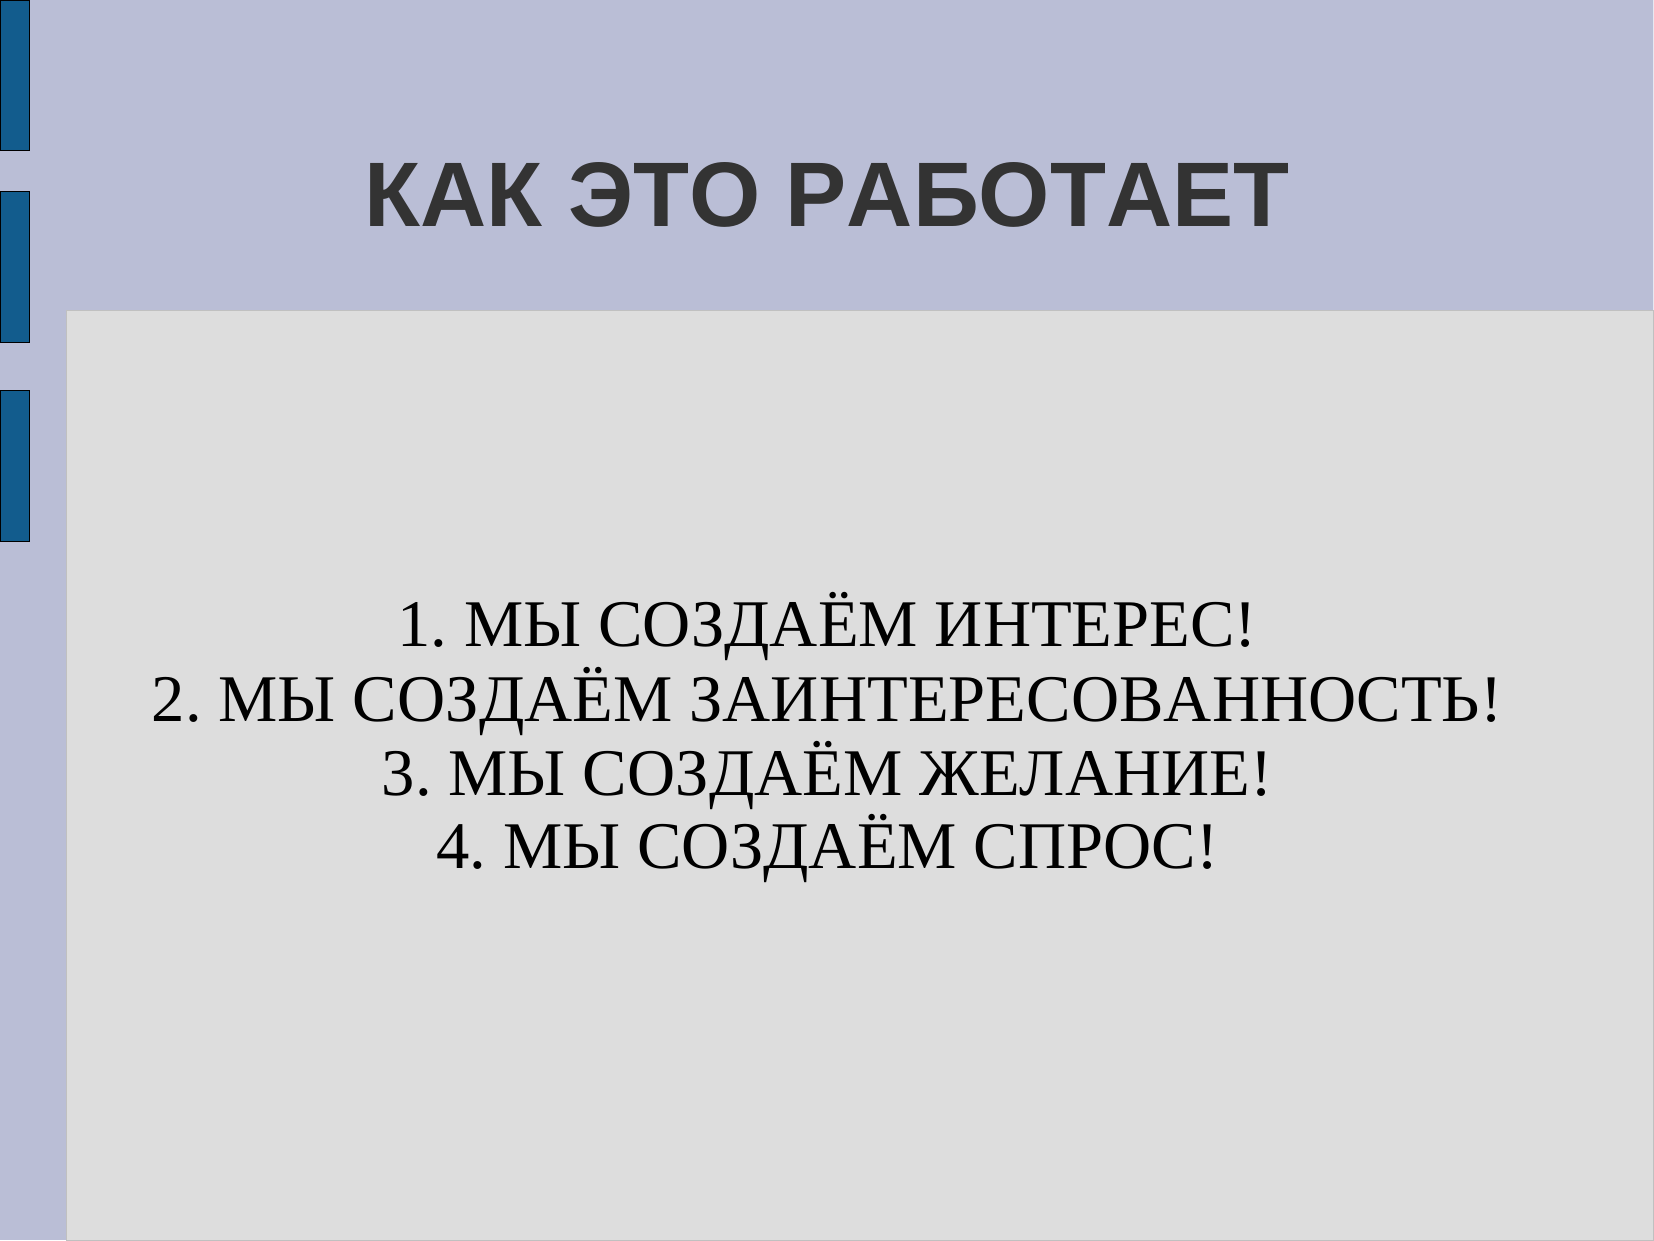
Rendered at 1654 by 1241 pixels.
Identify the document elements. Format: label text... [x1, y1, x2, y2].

title КАК ЭТО РАБОТАЕТ [121, 91, 1534, 299]
subtitle 1. МЫ СОЗДАЁМ ИНТЕРЕС! 2. МЫ СОЗДАЁМ ЗАИНТЕРЕСОВАННОСТЬ! 3. МЫ СОЗДАЁМ ЖЕЛАНИЕ! 4. МЫ СОЗДАЁМ СПРОС! [121, 344, 1534, 1127]
